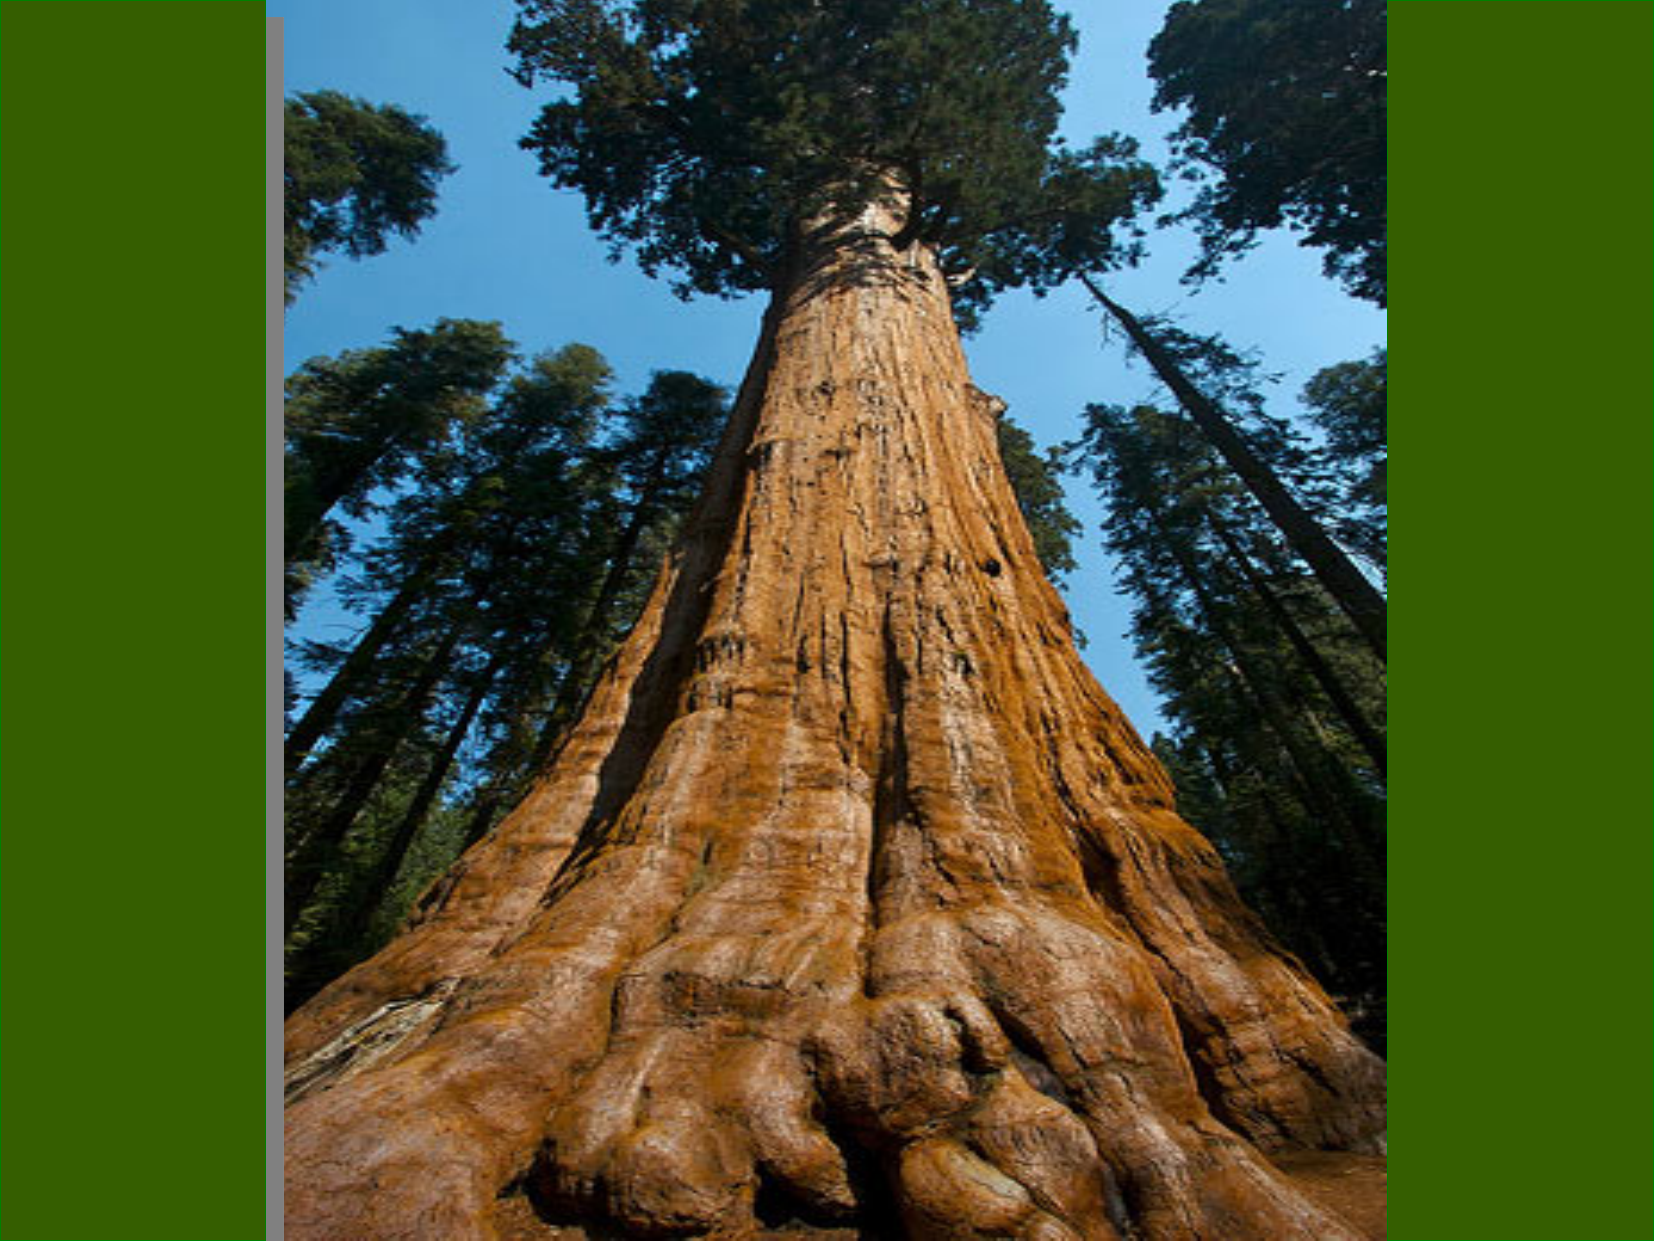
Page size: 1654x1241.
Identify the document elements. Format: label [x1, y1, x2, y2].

picture [266, 0, 1387, 1241]
text_box [1387, 0, 1654, 1241]
text_box [0, 0, 266, 1241]
